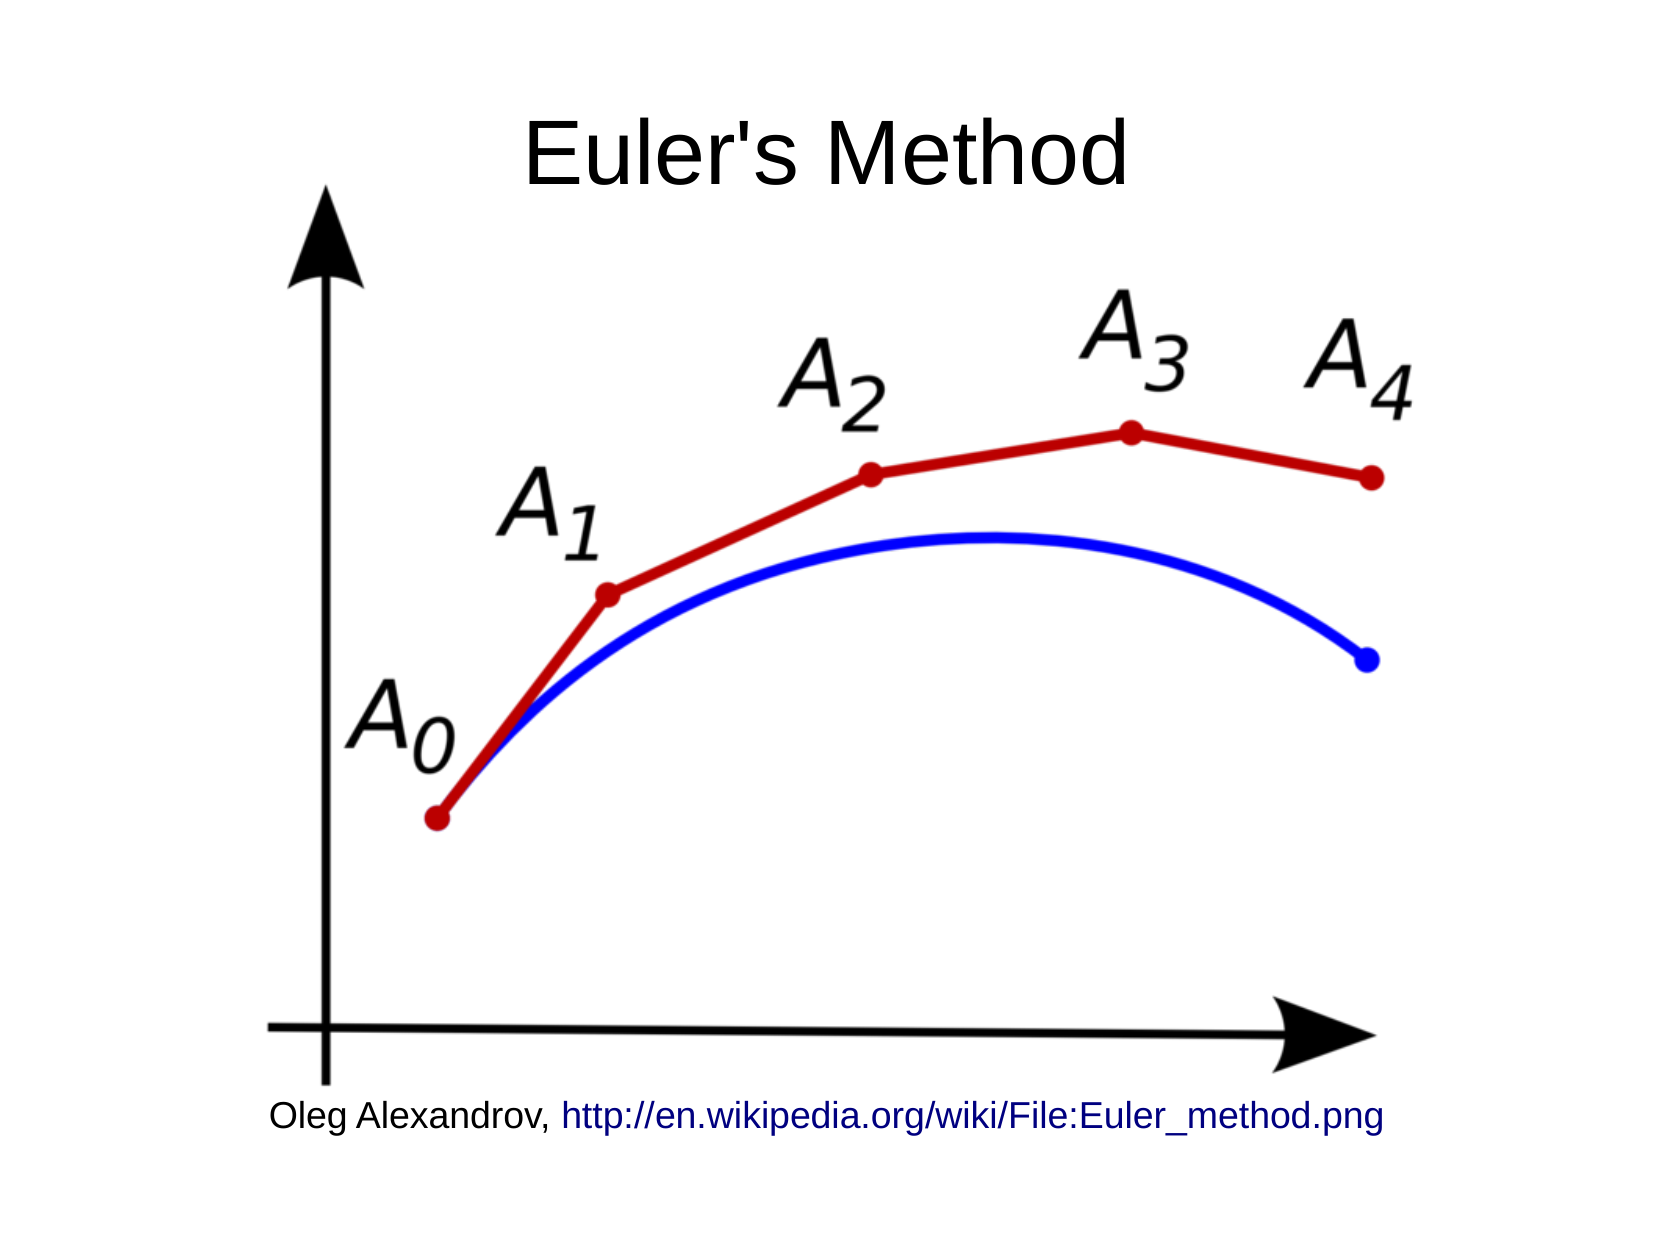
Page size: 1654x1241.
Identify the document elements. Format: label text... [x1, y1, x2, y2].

picture [239, 156, 1437, 1094]
title Euler's Method [82, 49, 1571, 257]
text_box Oleg Alexandrov, http://en.wikipedia.org/wiki/File:Euler_method.png [245, 1087, 1409, 1145]
